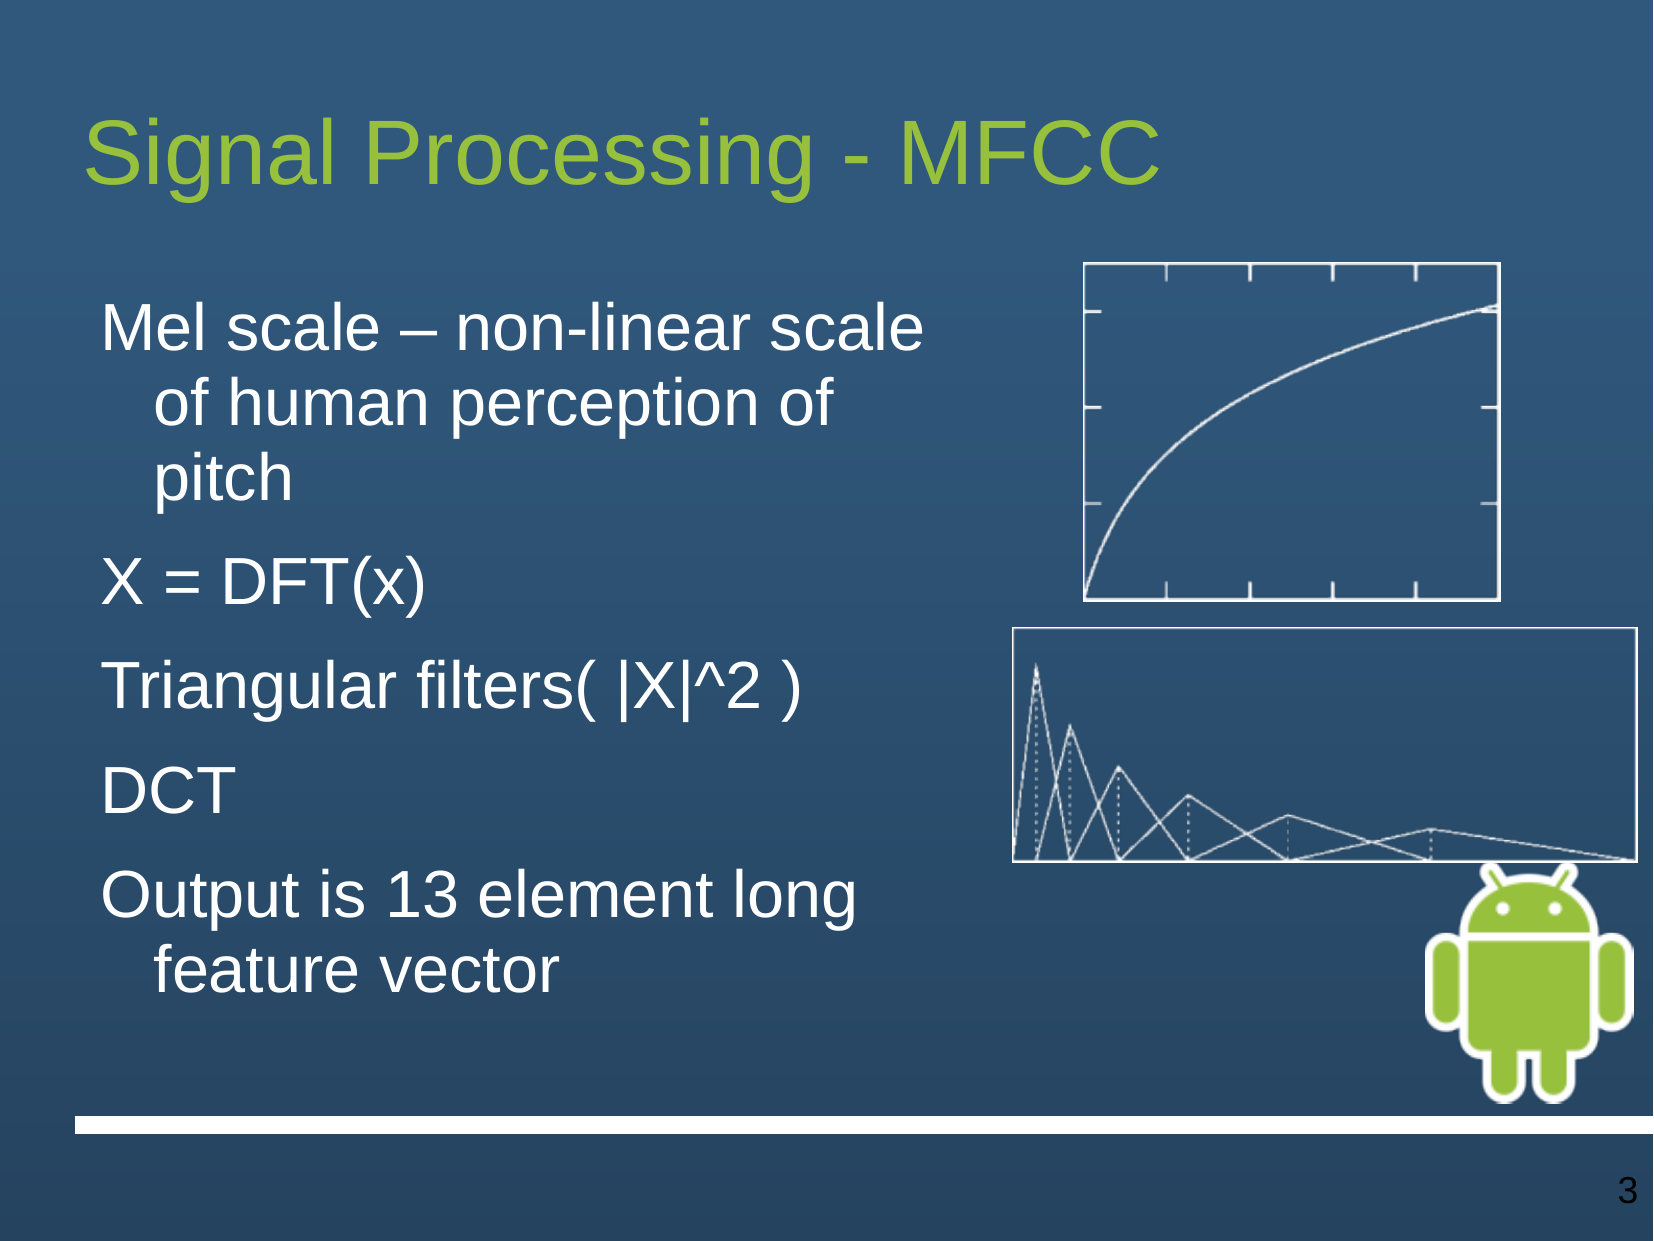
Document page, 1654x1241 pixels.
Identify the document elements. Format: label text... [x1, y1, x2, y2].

list Mel scale – non-linear scale of human perception of pitch X = DFT(x) Triangular filters( |X|^2 ) DCT Output is 13 element long feature vector [82, 290, 976, 1047]
picture [1012, 627, 1638, 1104]
picture [1083, 262, 1501, 602]
title Signal Processing - MFCC [82, 31, 1571, 275]
